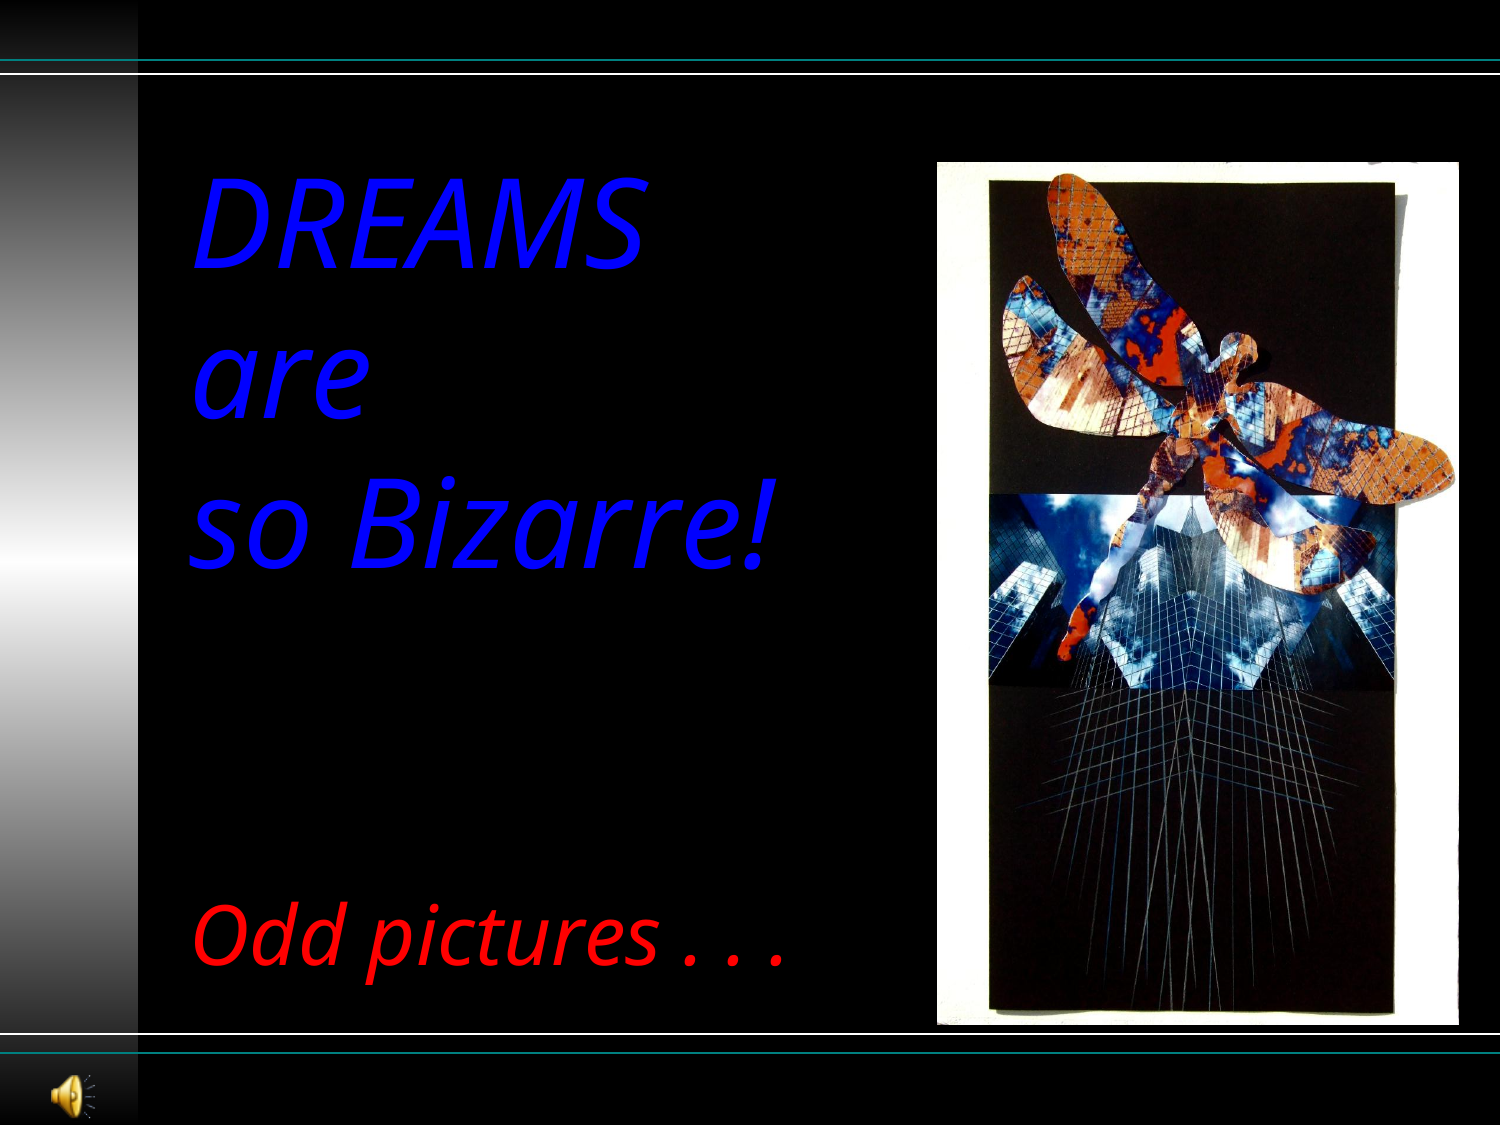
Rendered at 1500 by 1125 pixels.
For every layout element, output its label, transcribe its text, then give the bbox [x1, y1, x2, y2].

title DREAMS are so Bizarre! [174, 399, 937, 538]
picture [50, 1074, 100, 1125]
list Odd pictures . . . [174, 875, 937, 1000]
picture [937, 162, 1459, 1026]
